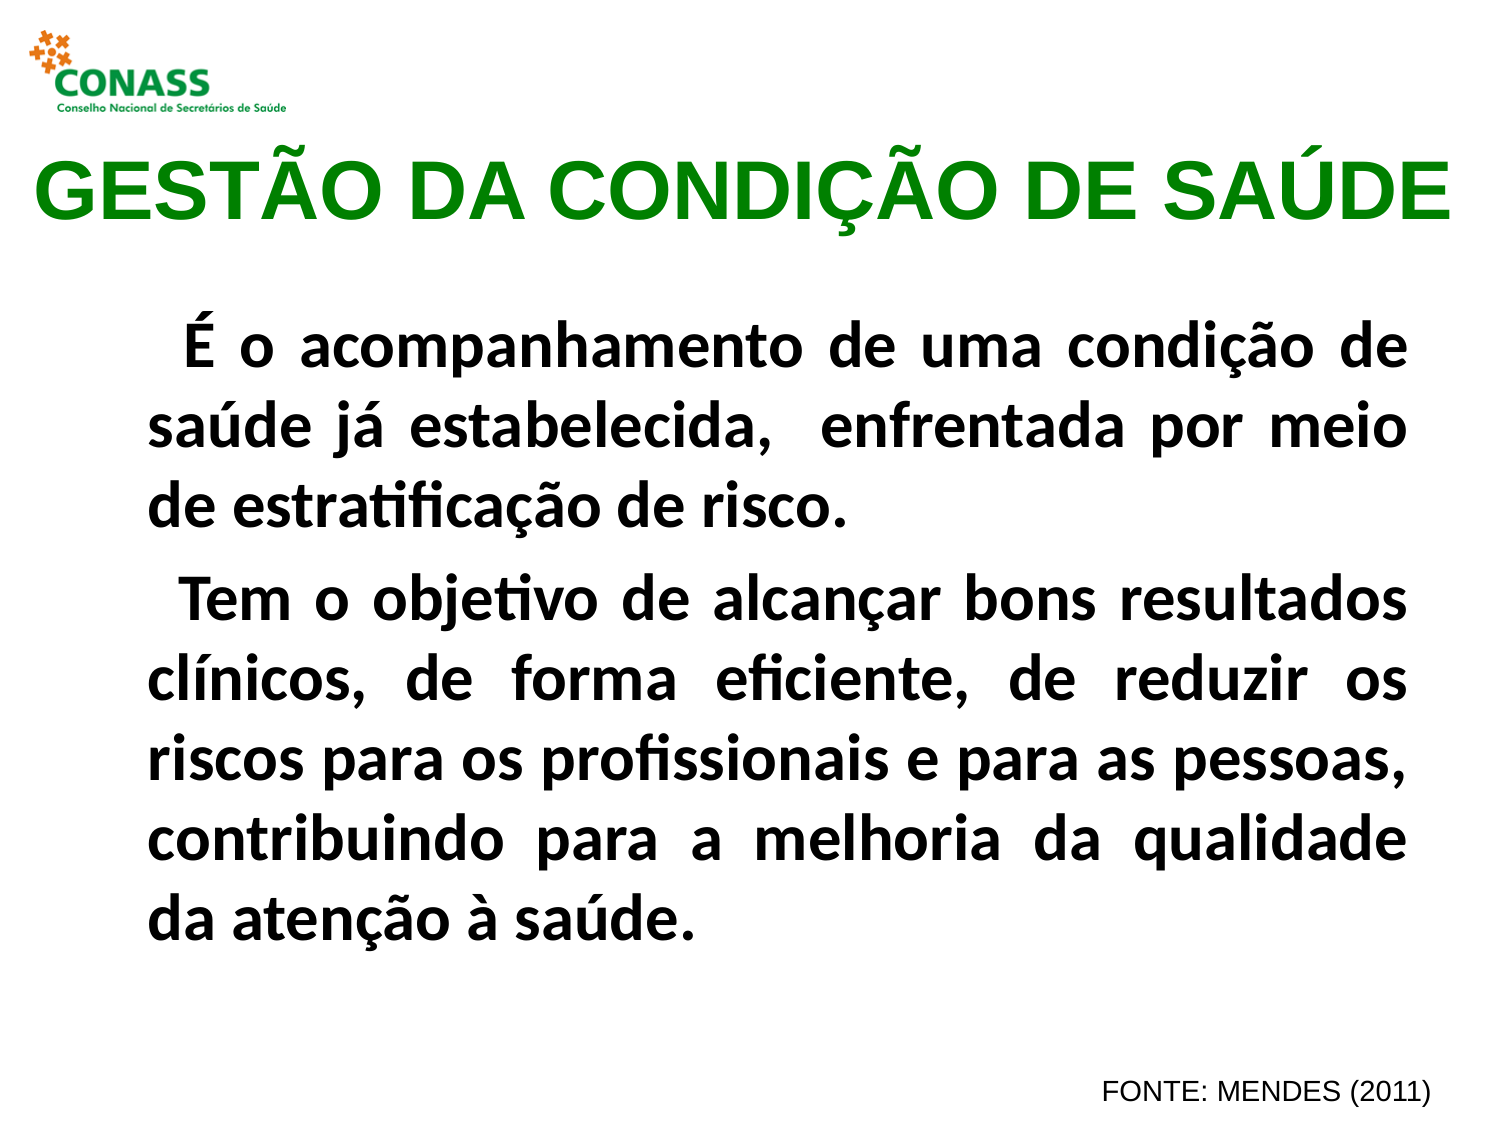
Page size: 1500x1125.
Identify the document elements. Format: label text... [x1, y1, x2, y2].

picture [29, 30, 286, 112]
text_box FONTE: MENDES (2011) [584, 1065, 1447, 1116]
title GESTÃO DA CONDIÇÃO DE SAÚDE [0, 105, 1500, 268]
list É o acompanhamento de uma condição de saúde já estabelecida, enfrentada por meio de estratificação de risco. Tem o objetivo de alcançar bons resultados clínicos, de forma eficiente, de reduzir os riscos para os profissionais e para as pessoas, contribuindo para a melhoria da qualidade da atenção à saúde. [76, 292, 1425, 1091]
